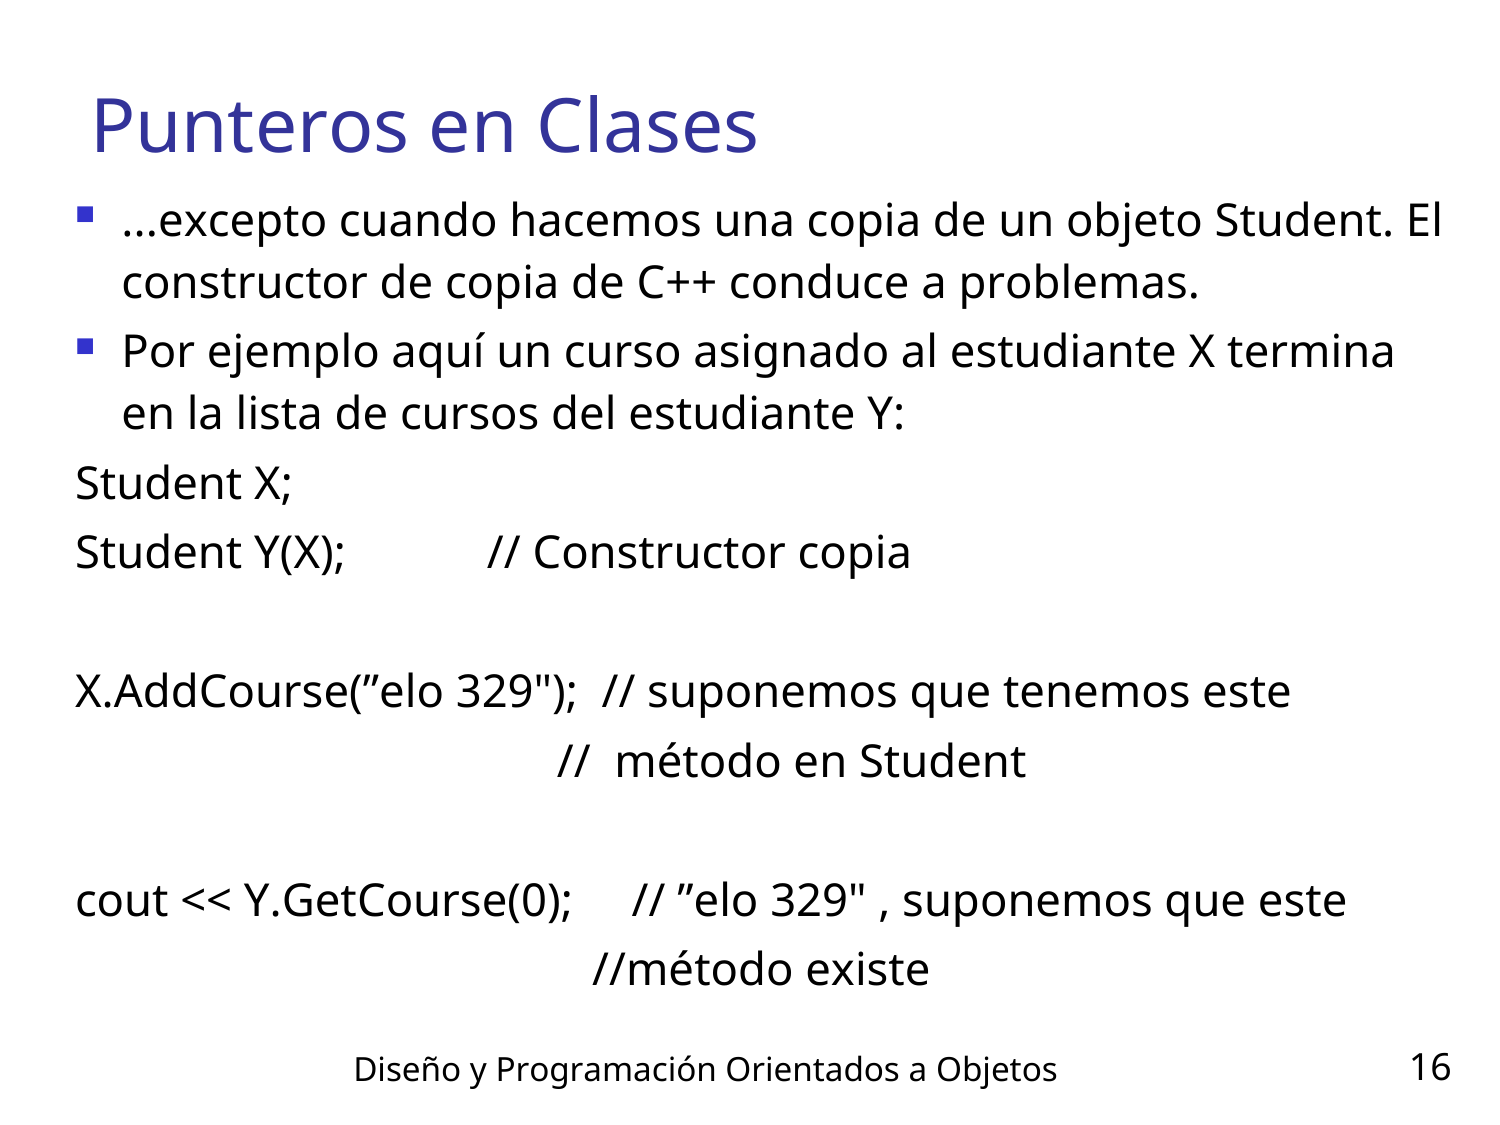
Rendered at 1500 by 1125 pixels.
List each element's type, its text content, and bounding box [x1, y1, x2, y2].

title Punteros en Clases [75, 4, 1466, 182]
list ...excepto cuando hacemos una copia de un objeto Student. El constructor de copia de C++ conduce a problemas. Por ejemplo aquí un curso asignado al estudiante X termina en la lista de cursos del estudiante Y: Student X; Student Y(X); // Constructor copia X.AddCourse(”elo 329"); // suponemos que tenemos este // método en Student cout << Y.GetCourse(0); // ”elo 329" , suponemos que este //método existe [75, 187, 1462, 1013]
